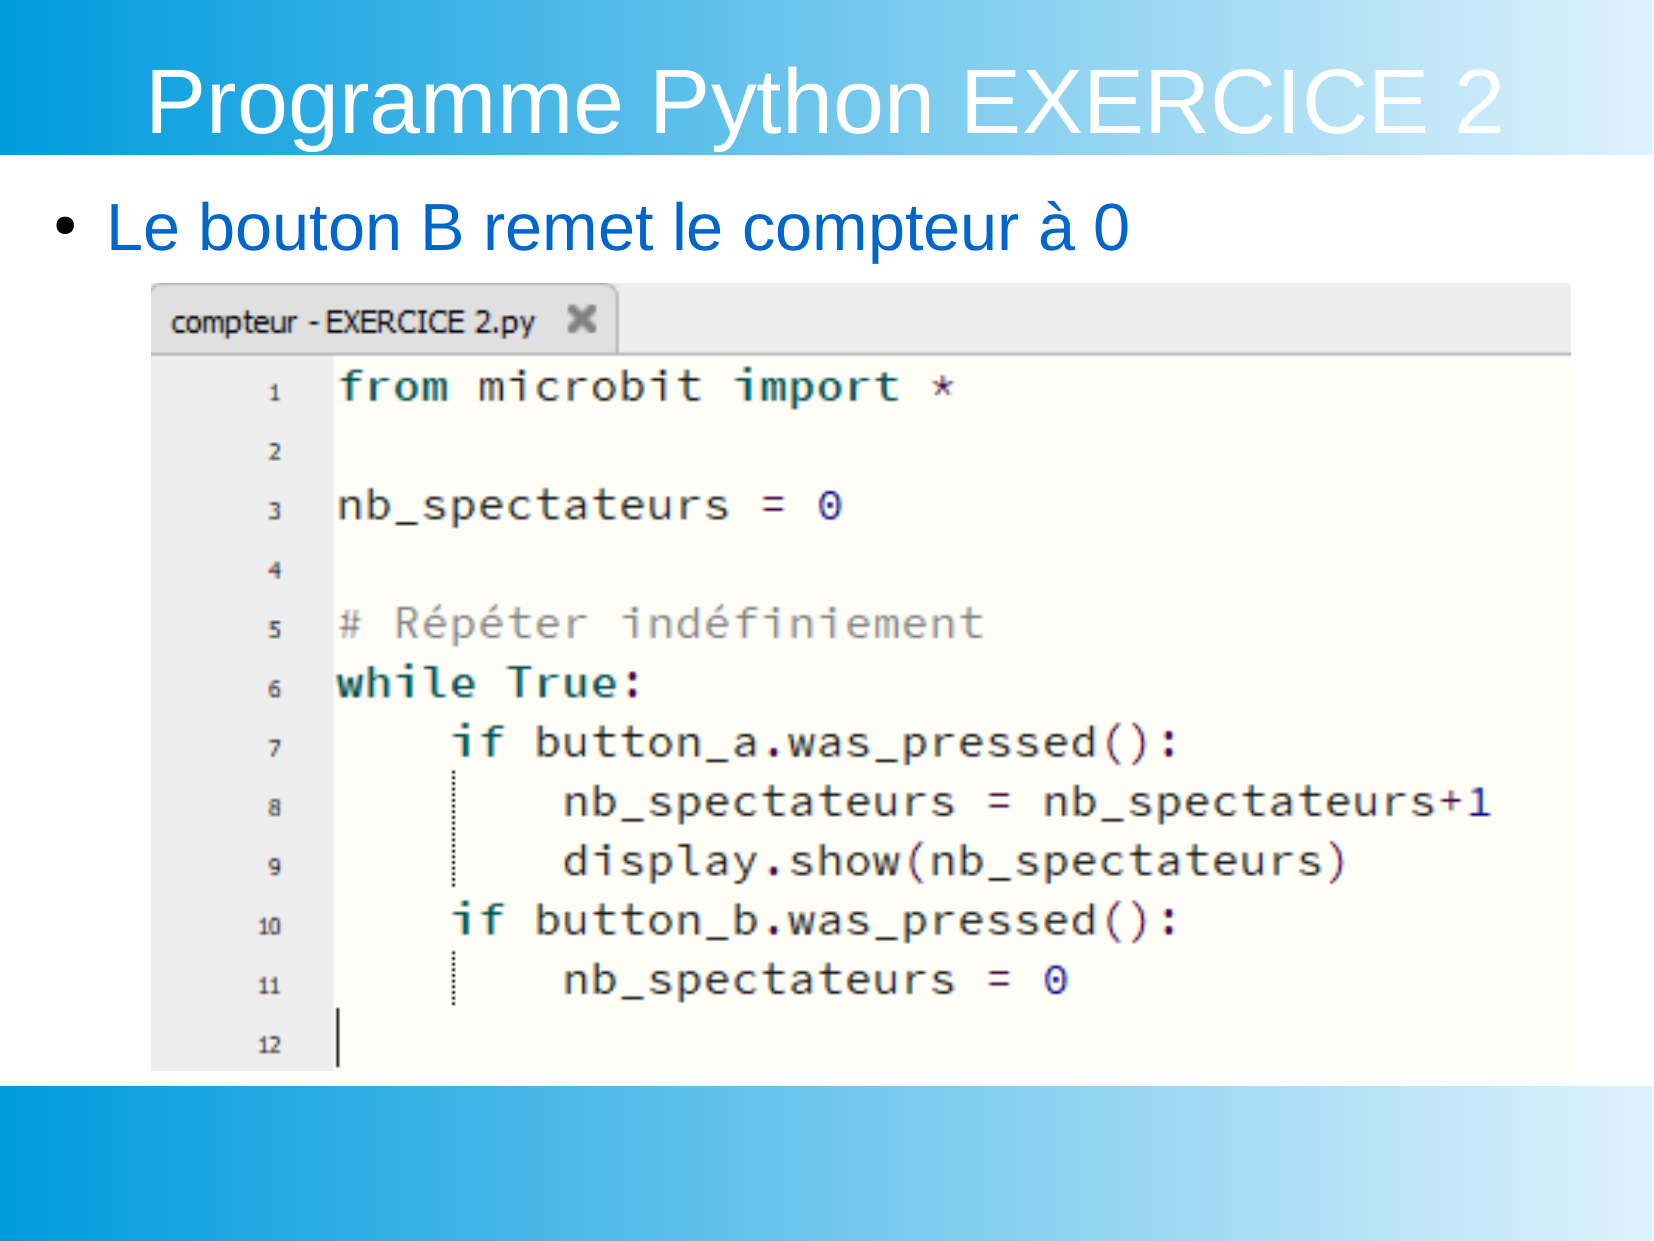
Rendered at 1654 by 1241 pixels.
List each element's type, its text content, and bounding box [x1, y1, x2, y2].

picture [151, 283, 1571, 1071]
list Le bouton B remet le compteur à 0 [35, 190, 1619, 296]
title Programme Python EXERCICE 2 [82, 49, 1571, 155]
